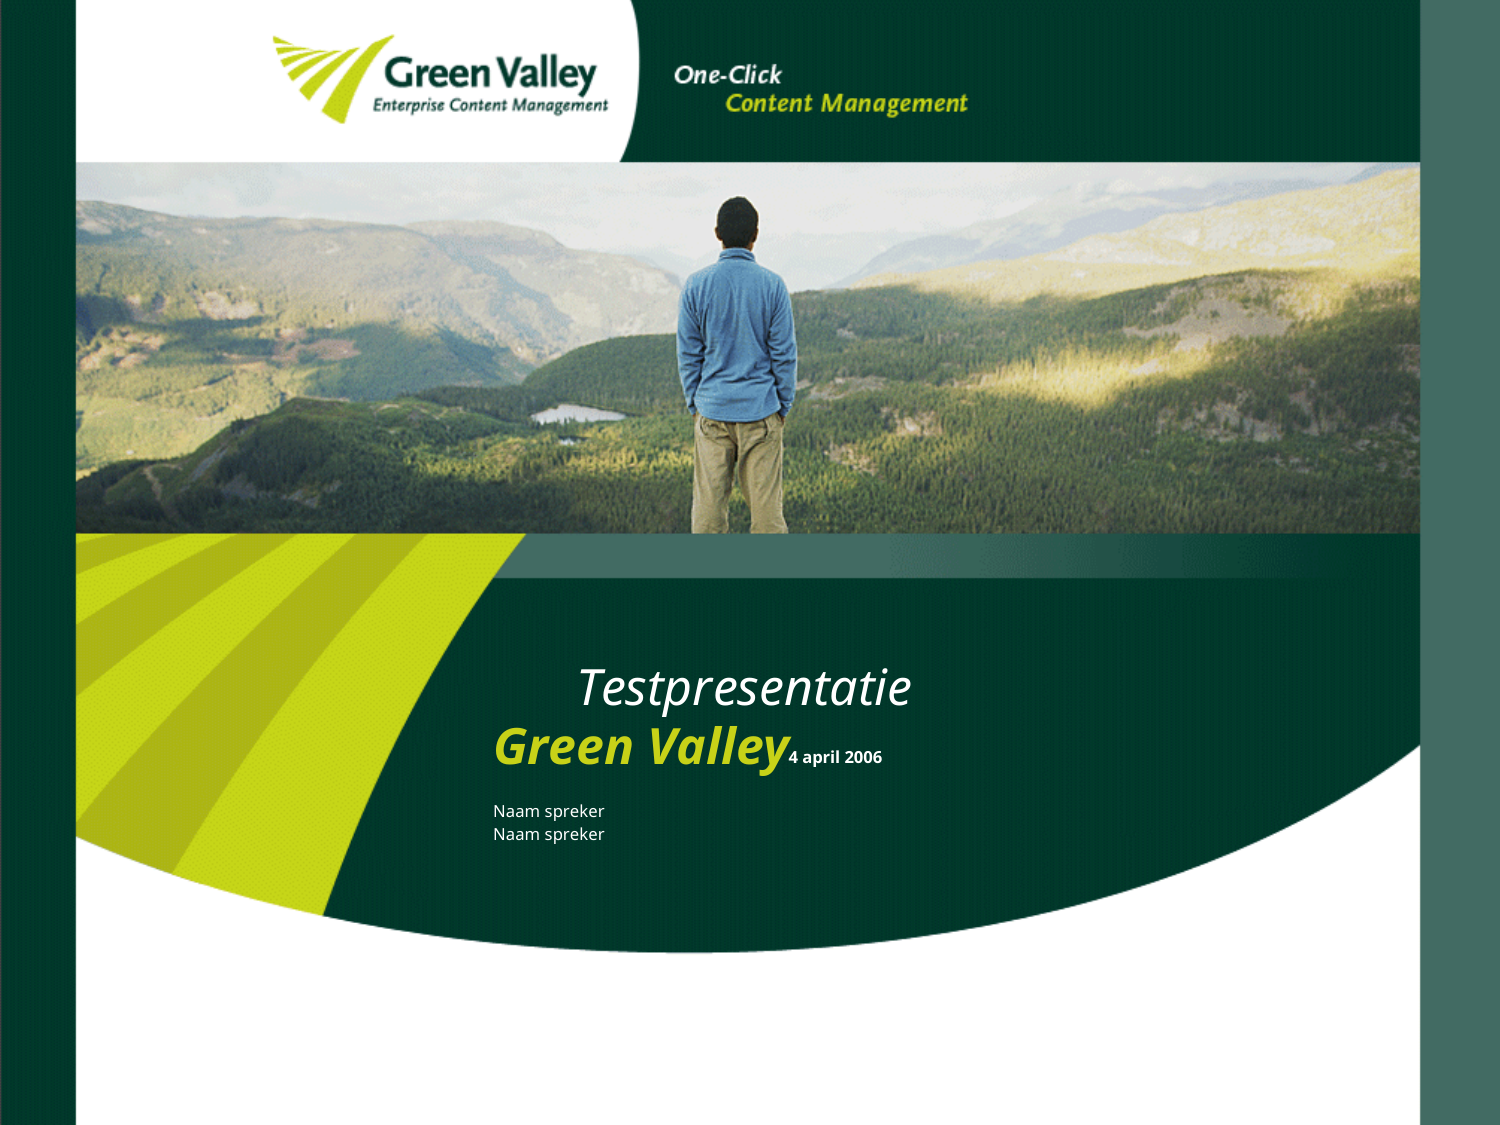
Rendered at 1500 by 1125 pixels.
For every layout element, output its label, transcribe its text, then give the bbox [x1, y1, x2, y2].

text_box Green Valley [478, 715, 963, 775]
picture [0, 0, 1500, 1125]
text_box Naam spreker Naam spreker [478, 798, 904, 847]
text_box 4 april 2006 [773, 739, 1294, 775]
text_box Testpresentatie [561, 656, 1046, 716]
